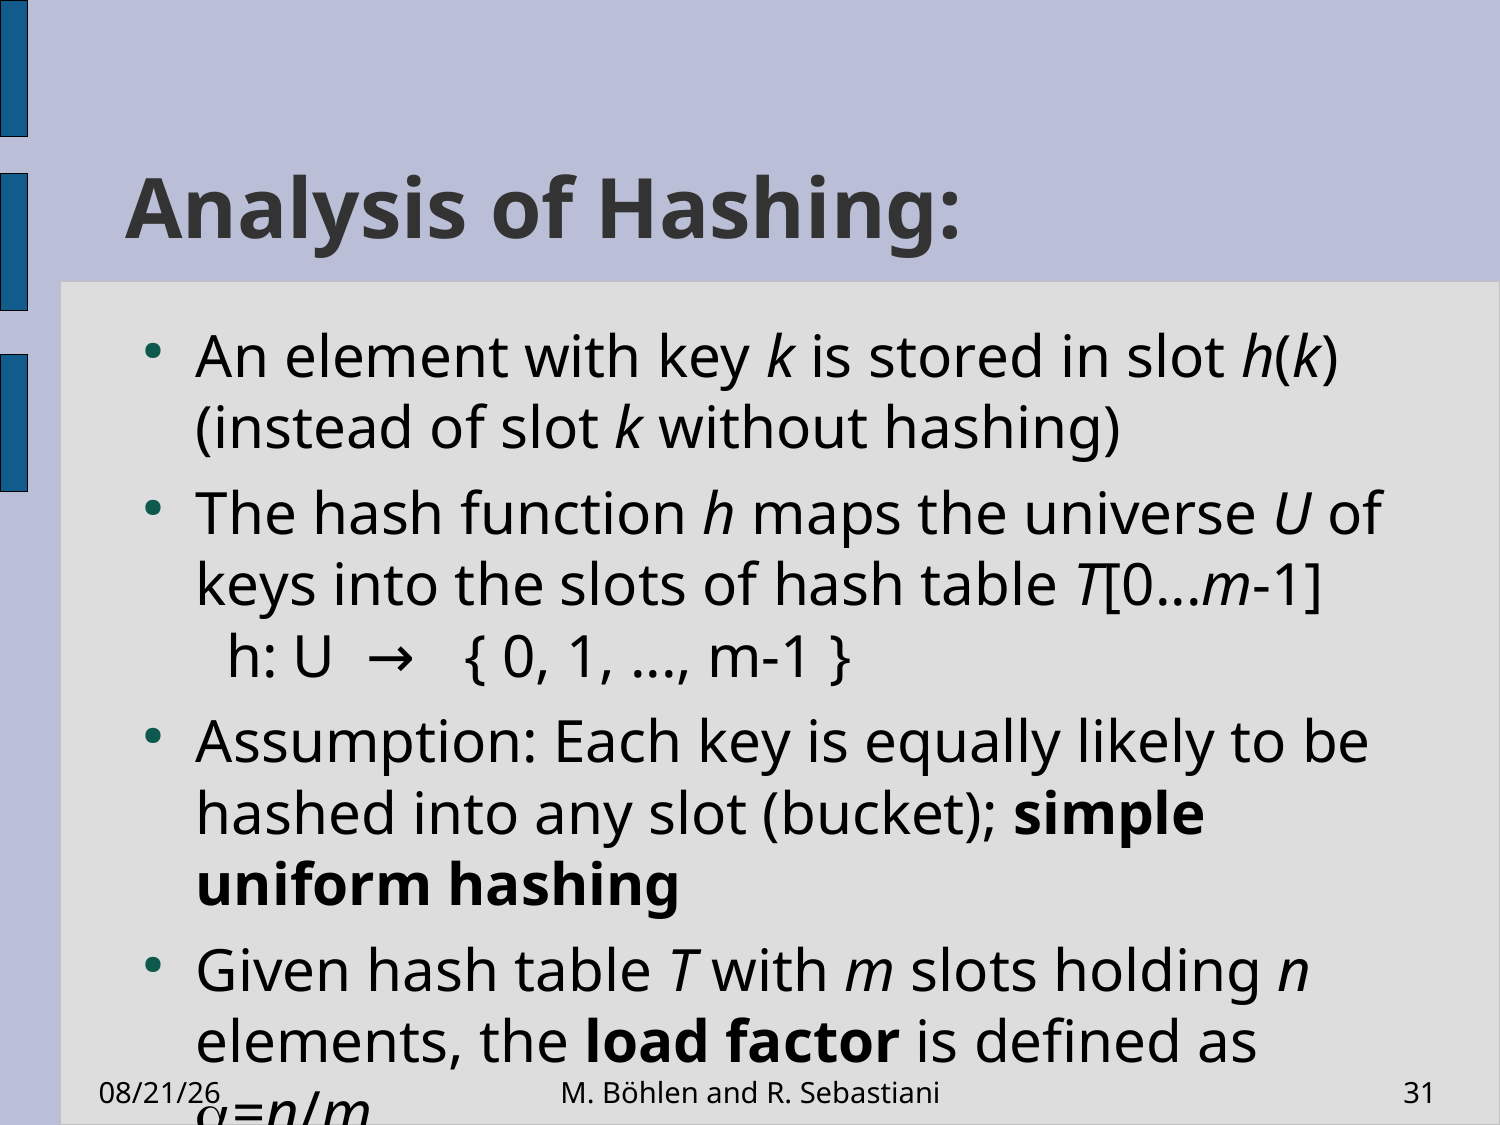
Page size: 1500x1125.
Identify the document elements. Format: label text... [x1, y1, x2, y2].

list An element with key k is stored in slot h(k) (instead of slot k without hashing) The hash function h maps the universe U of keys into the slots of hash table T[0...m-1] h: U → { 0, 1, ..., m-1 } Assumption: Each key is equally likely to be hashed into any slot (bucket); simple uniform hashing Given hash table T with m slots holding n elements, the load factor is defined as =n/m [110, 312, 1447, 1037]
title Analysis of Hashing: [110, 67, 1392, 271]
